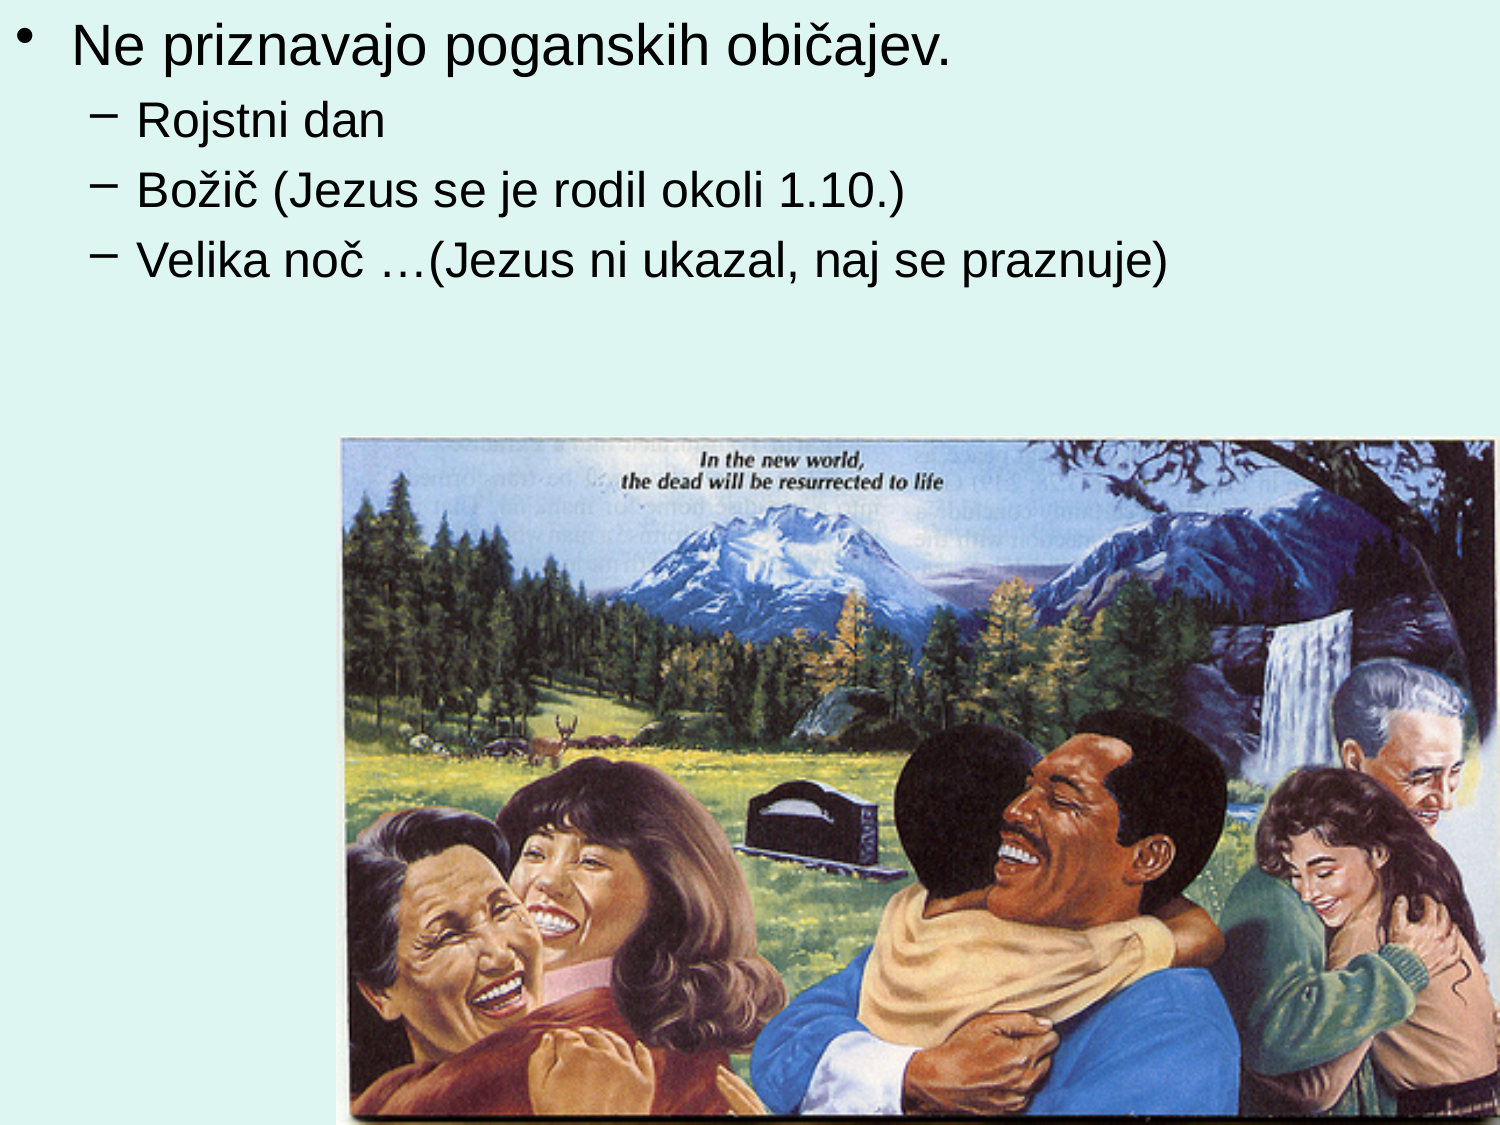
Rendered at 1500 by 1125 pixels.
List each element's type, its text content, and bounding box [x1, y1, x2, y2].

list Ne priznavajo poganskih običajev. Rojstni dan Božič (Jezus se je rodil okoli 1.10.) Velika noč …(Jezus ni ukazal, naj se praznuje) [0, 0, 1341, 374]
picture [336, 436, 1500, 1125]
